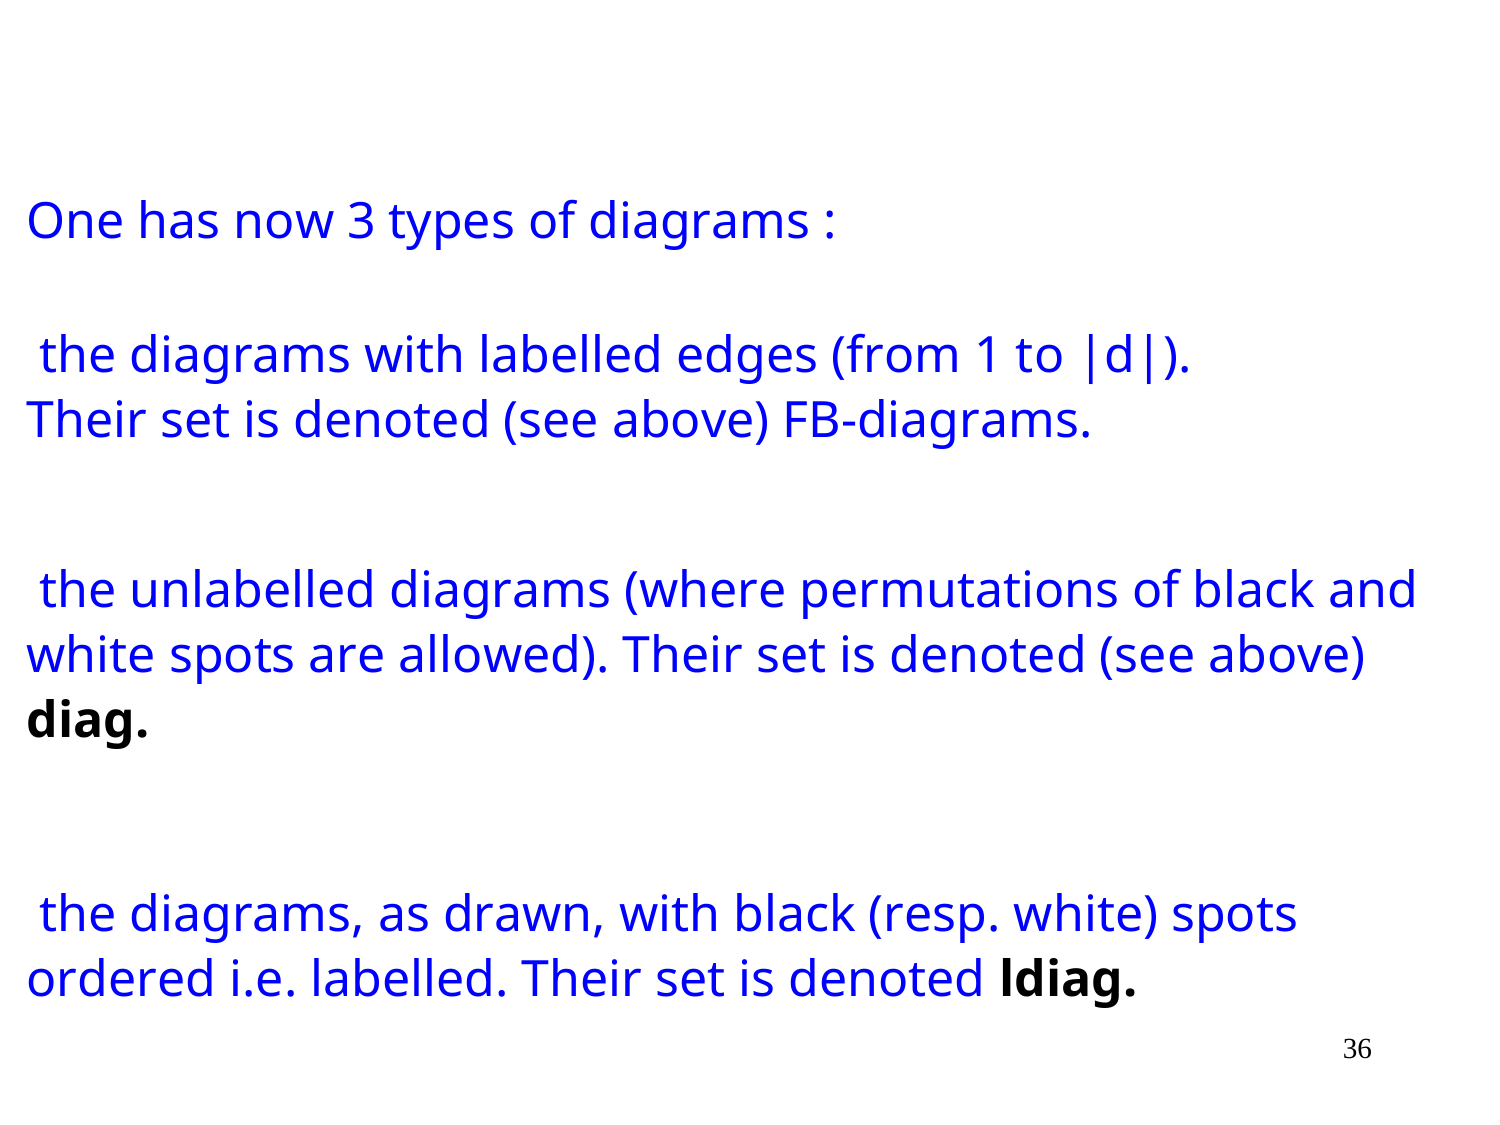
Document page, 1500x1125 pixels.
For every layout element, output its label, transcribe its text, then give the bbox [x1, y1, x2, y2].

text_box One has now 3 types of diagrams : the diagrams with labelled edges (from 1 to |d|). Their set is denoted (see above) FB-diagrams. the unlabelled diagrams (where permutations of black and white spots are allowed). Their set is denoted (see above) diag. the diagrams, as drawn, with black (resp. white) spots ordered i.e. labelled. Their set is denoted ldiag. [11, 177, 1500, 992]
